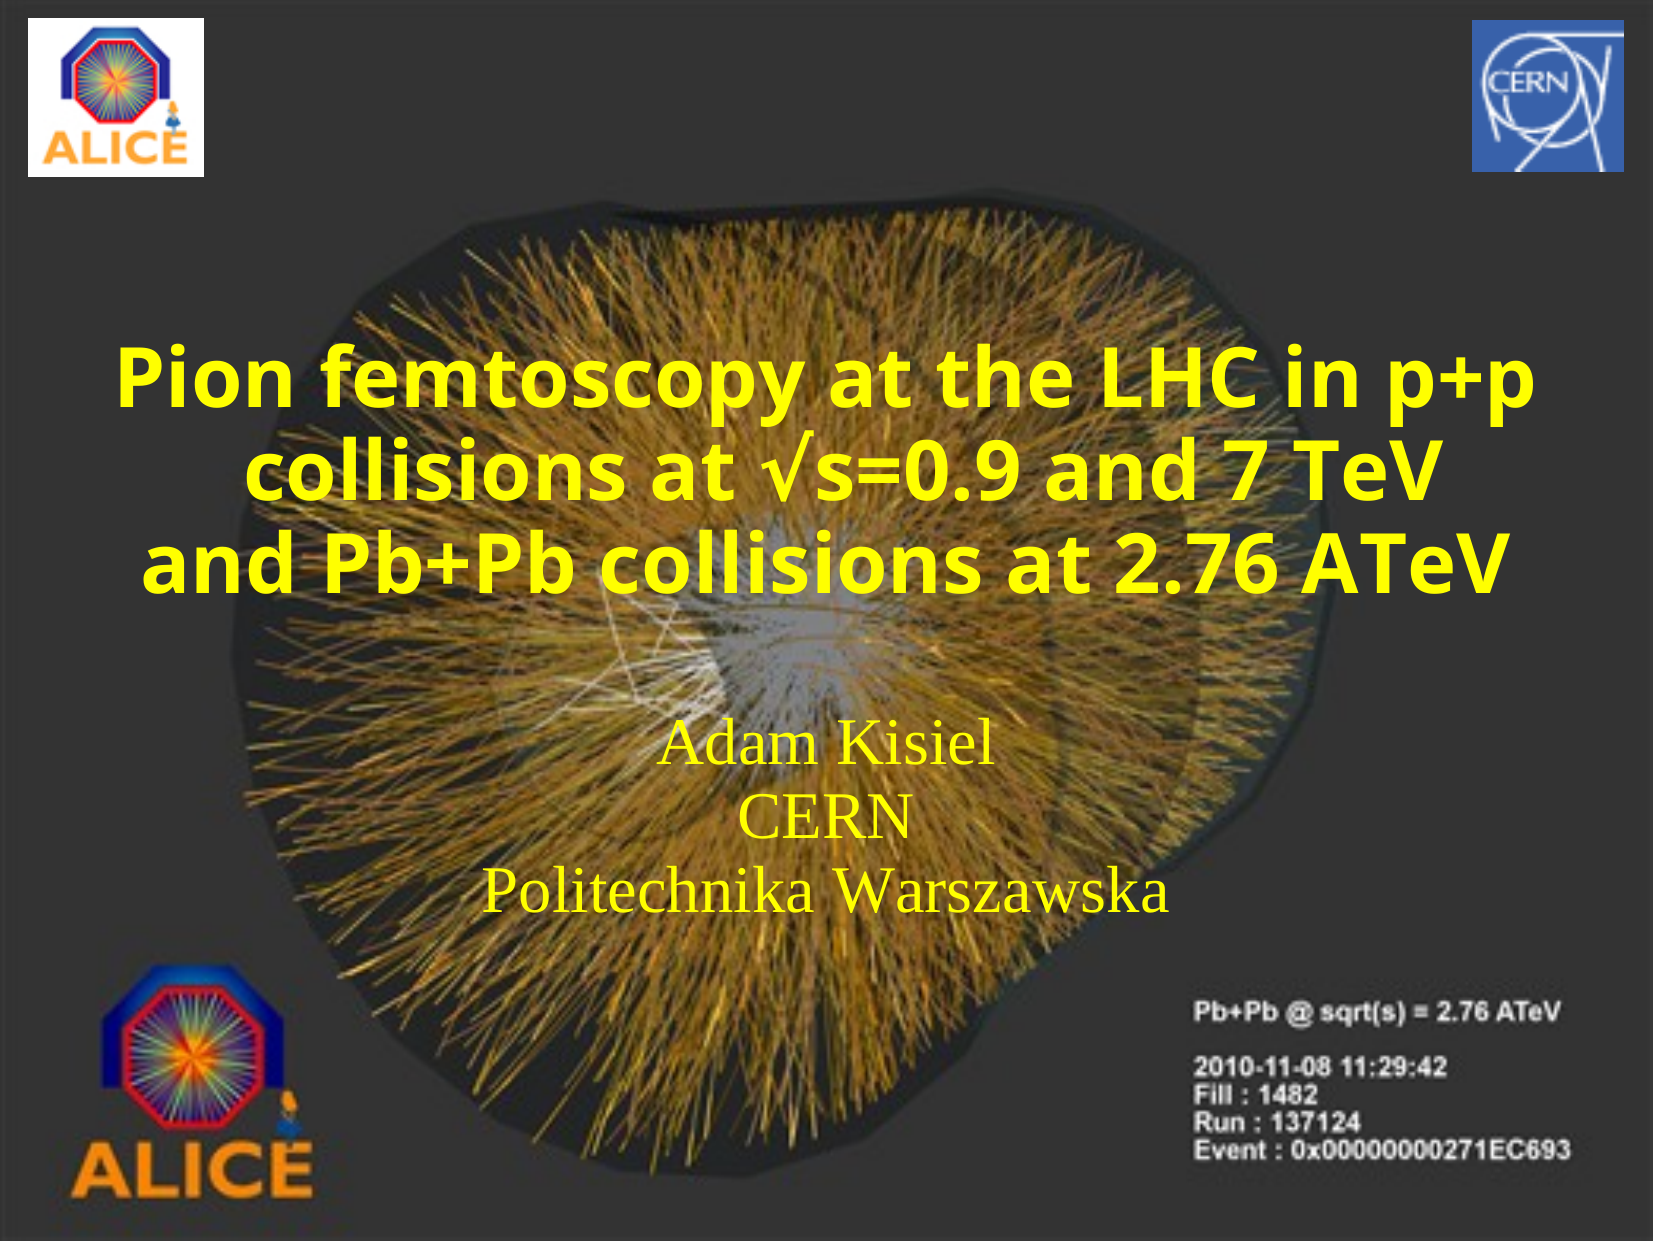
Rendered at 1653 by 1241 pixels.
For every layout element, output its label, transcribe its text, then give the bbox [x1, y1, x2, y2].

picture [0, 0, 1653, 1241]
text_box Pion femtoscopy at the LHC in p+p collisions at √s=0.9 and 7 TeV and Pb+Pb collisions at 2.76 ATeV Adam Kisiel CERN Politechnika Warszawska [82, 98, 1571, 1163]
